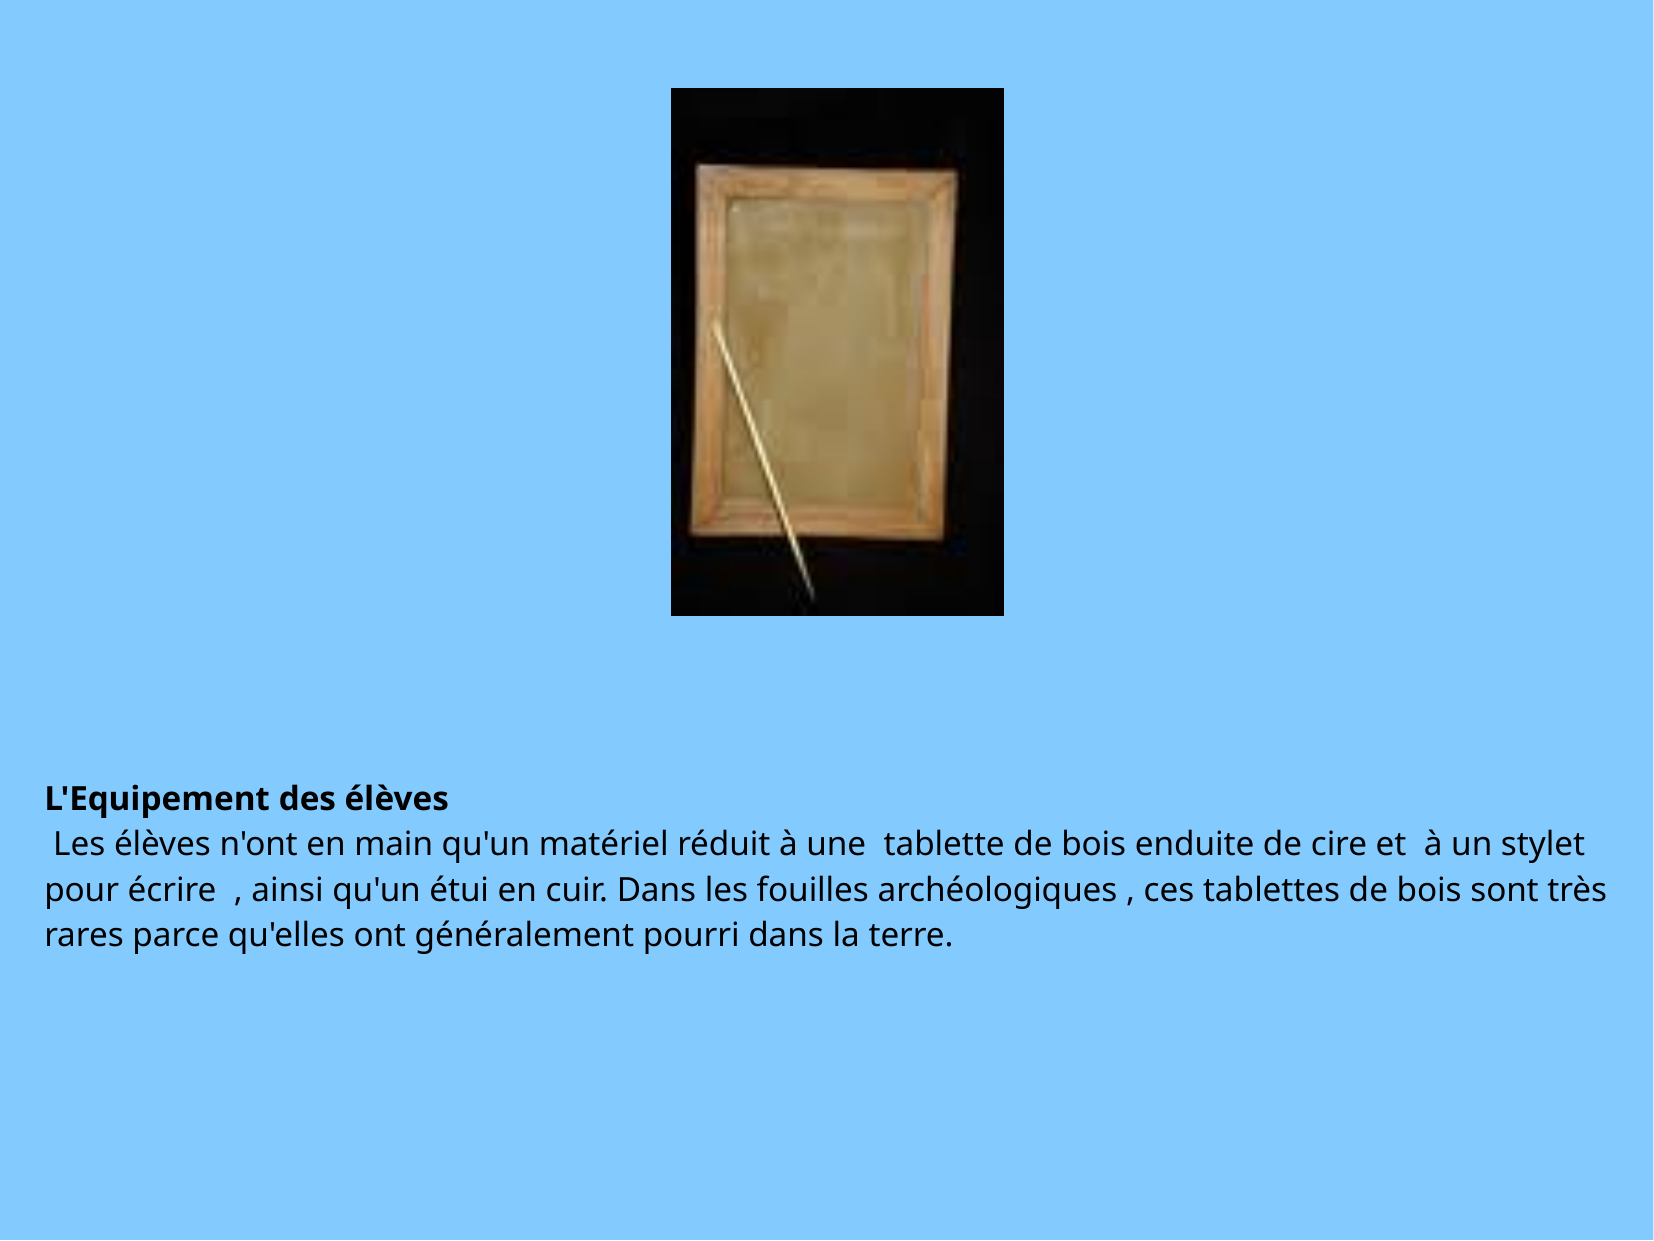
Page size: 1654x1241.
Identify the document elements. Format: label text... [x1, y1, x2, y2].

picture [671, 88, 1004, 616]
text_box L'Equipement des élèves Les élèves n'ont en main qu'un matériel réduit à une tablette de bois enduite de cire et à un stylet pour écrire , ainsi qu'un étui en cuir. Dans les fouilles archéologiques , ces tablettes de bois sont très rares parce qu'elles ont généralement pourri dans la terre. [29, 767, 1634, 968]
